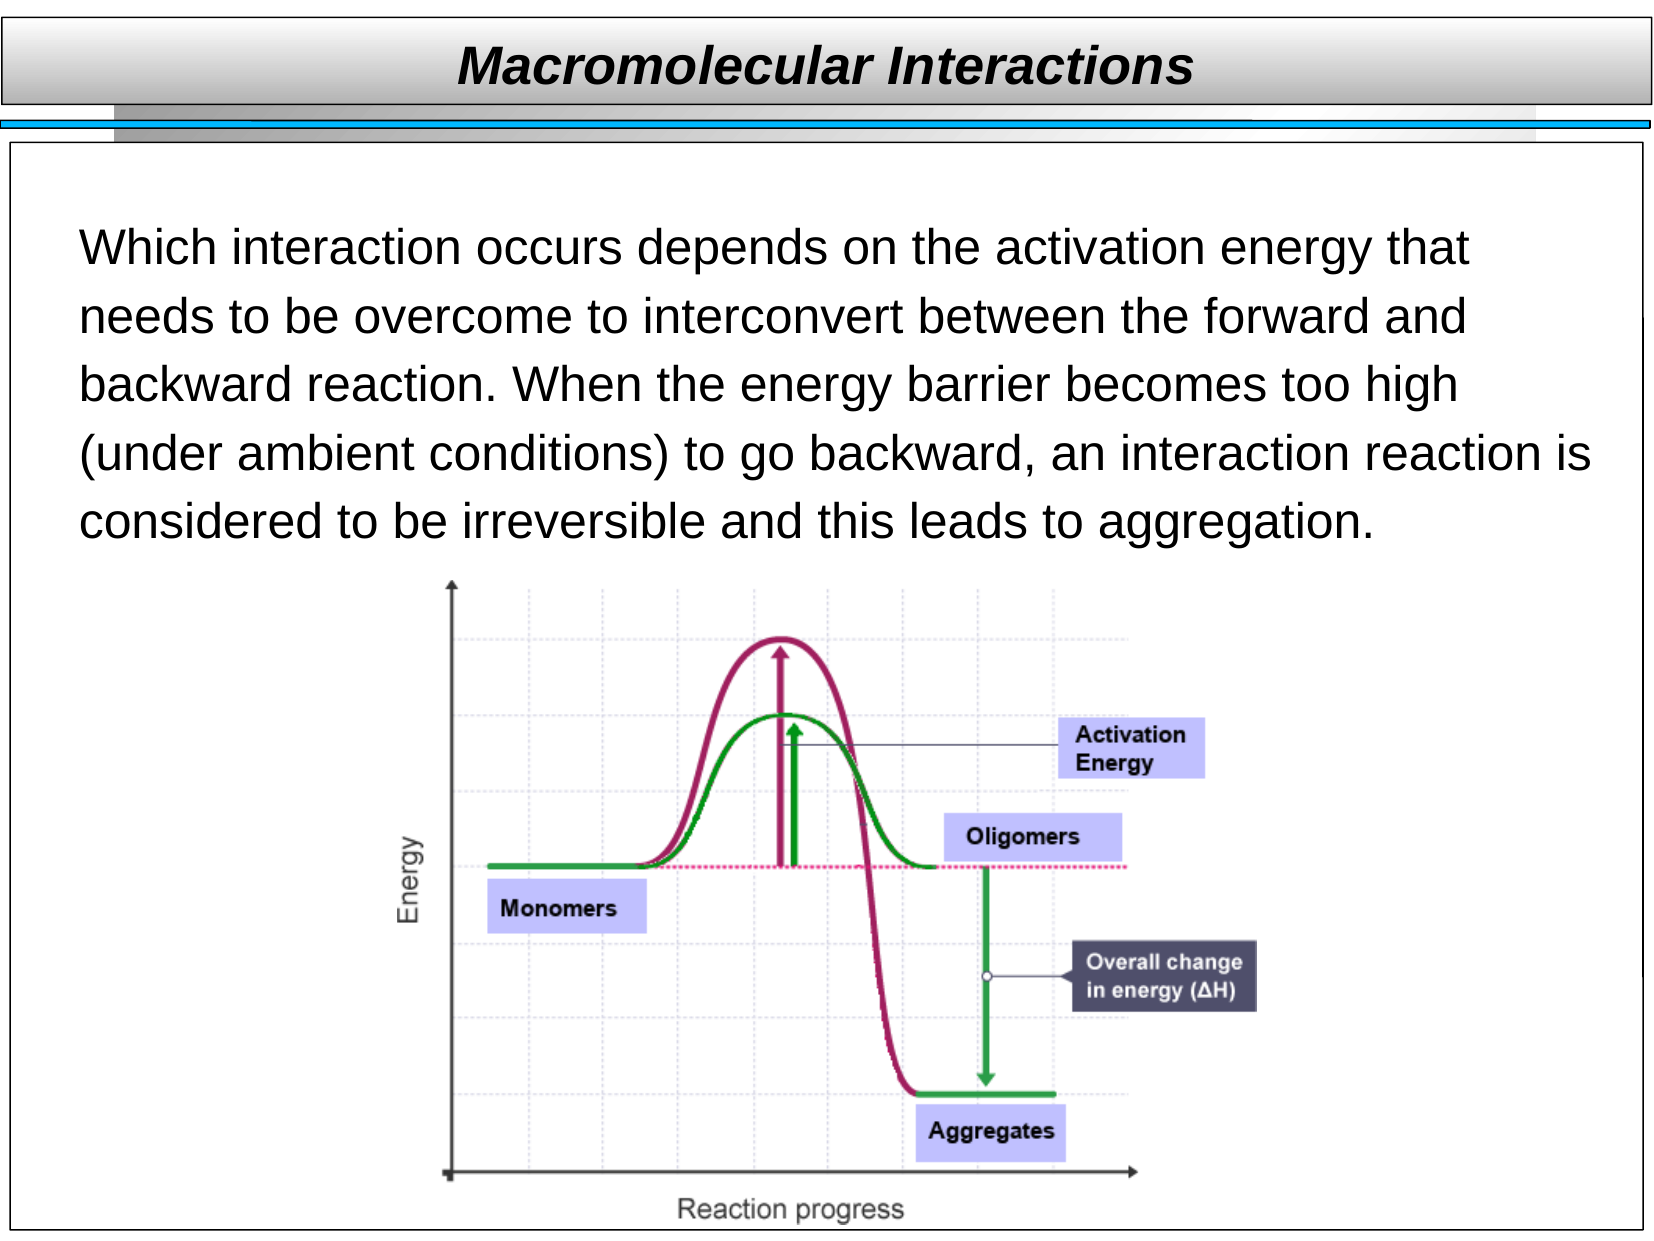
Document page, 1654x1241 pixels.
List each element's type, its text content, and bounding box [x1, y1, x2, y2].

picture [397, 580, 1257, 1225]
text_box Macromolecular Interactions [1, 17, 1652, 105]
text_box [10, 142, 1644, 1230]
text_box Which interaction occurs depends on the activation energy that needs to be overcome to interconvert between the forward and backward reaction. When the energy barrier becomes too high (under ambient conditions) to go backward, an interaction reaction is considered to be irreversible and this leads to aggregation. [78, 203, 1615, 1088]
text_box [0, 120, 1651, 129]
